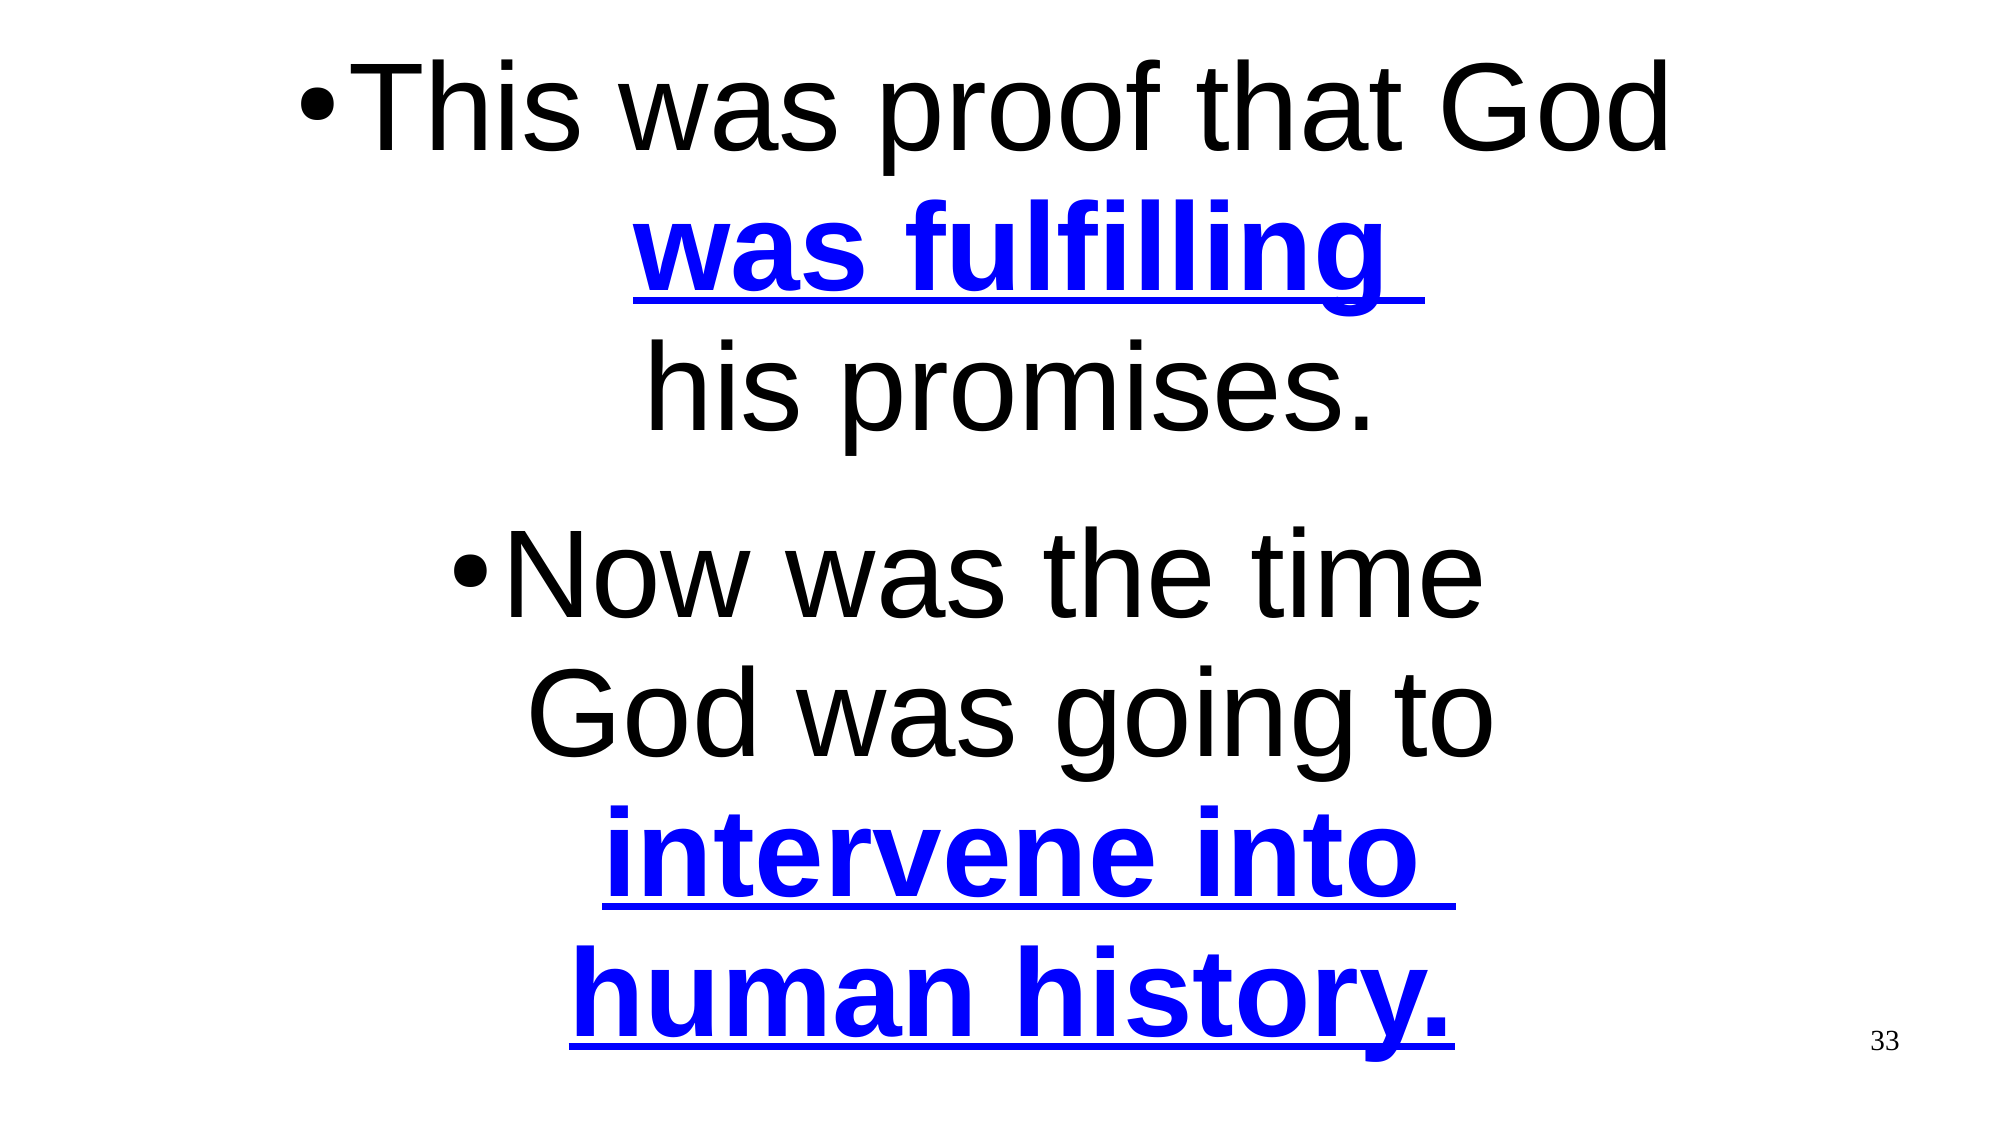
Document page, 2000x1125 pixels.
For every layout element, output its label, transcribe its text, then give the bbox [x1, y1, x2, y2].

list This was proof that God was fulfilling his promises. Now was the time God was going to intervene into human history. [37, 37, 1951, 1088]
